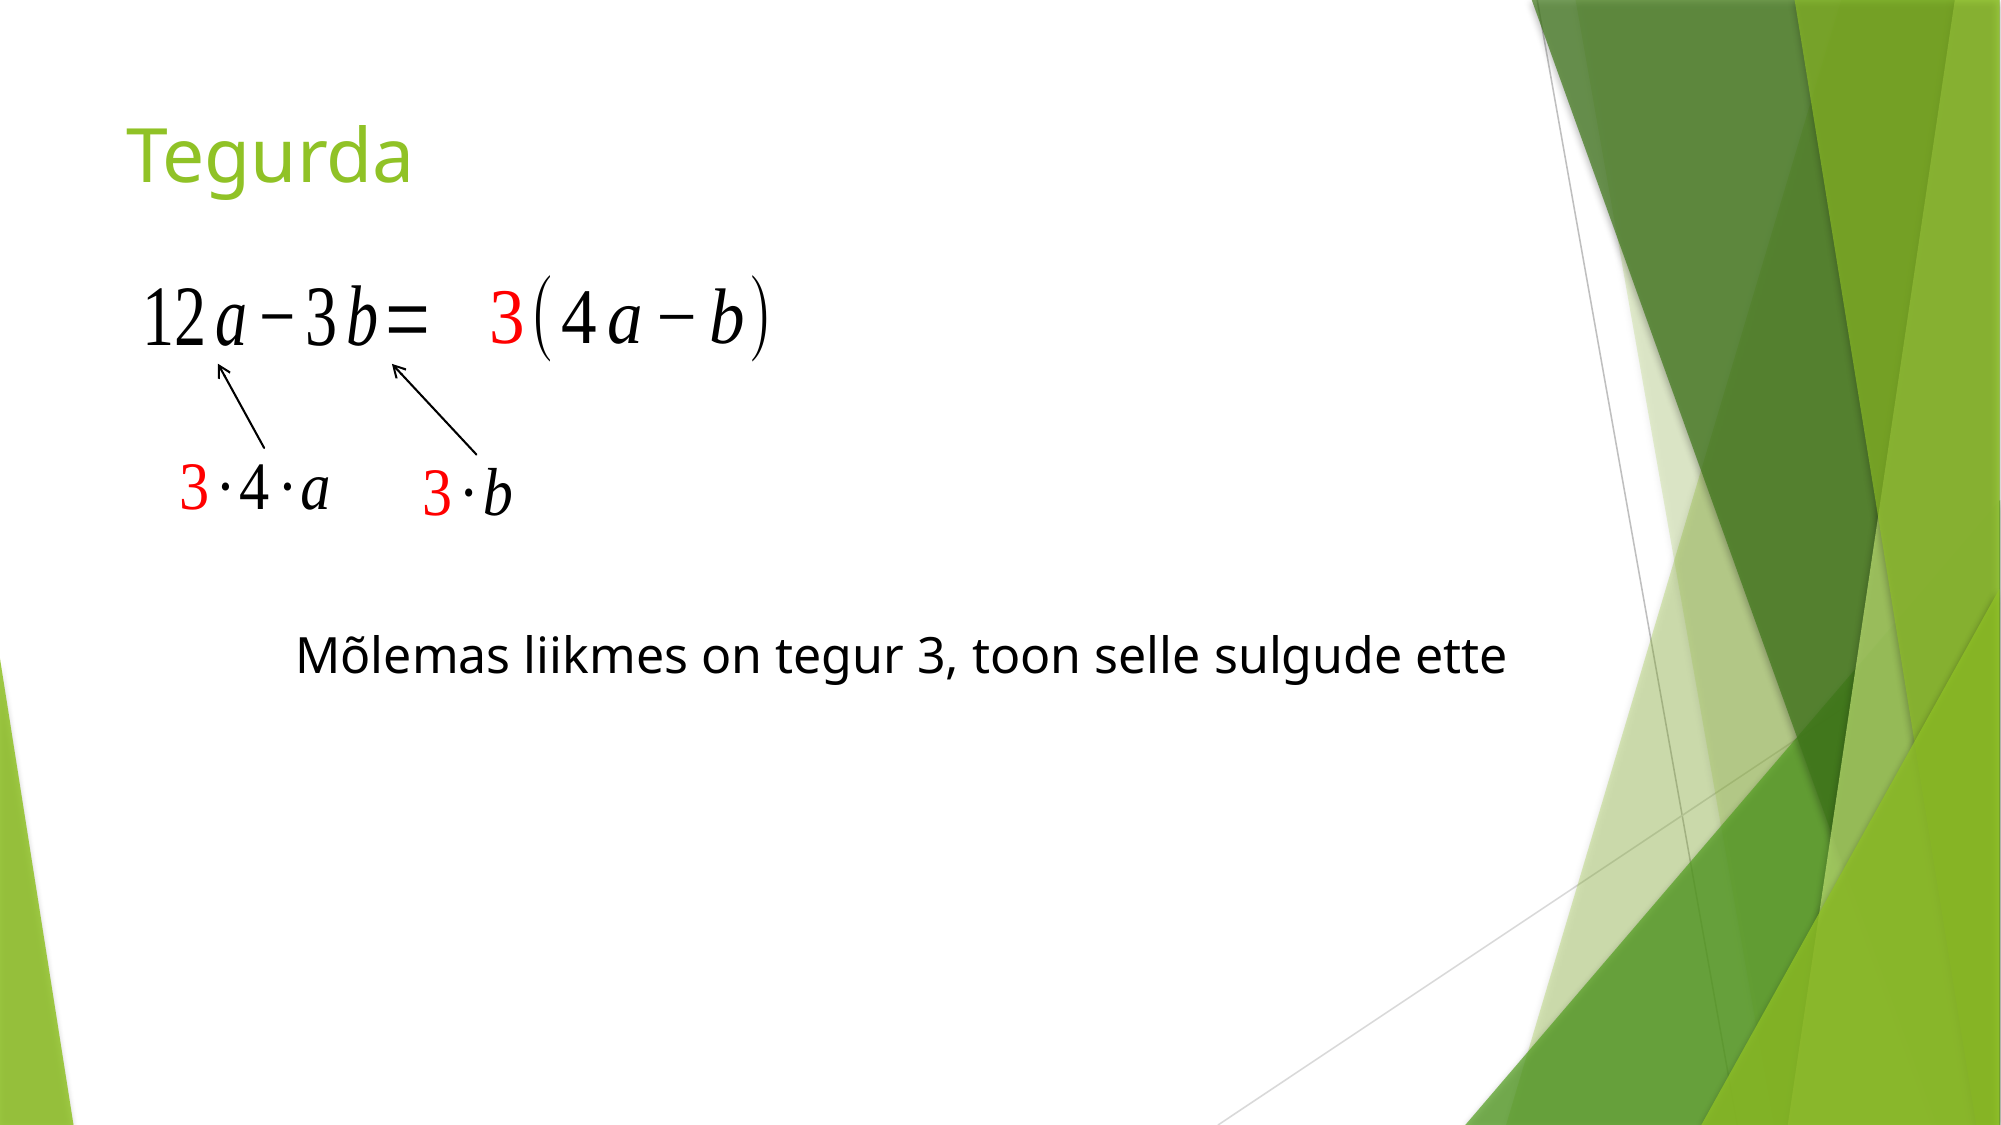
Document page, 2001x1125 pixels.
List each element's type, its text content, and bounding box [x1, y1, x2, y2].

chart [471, 270, 790, 367]
chart [164, 448, 347, 524]
chart [407, 454, 528, 531]
title Tegurda [111, 99, 1522, 317]
chart [127, 267, 450, 364]
text_box Mõlemas liikmes on tegur 3, toon selle sulgude ette [280, 616, 1524, 691]
